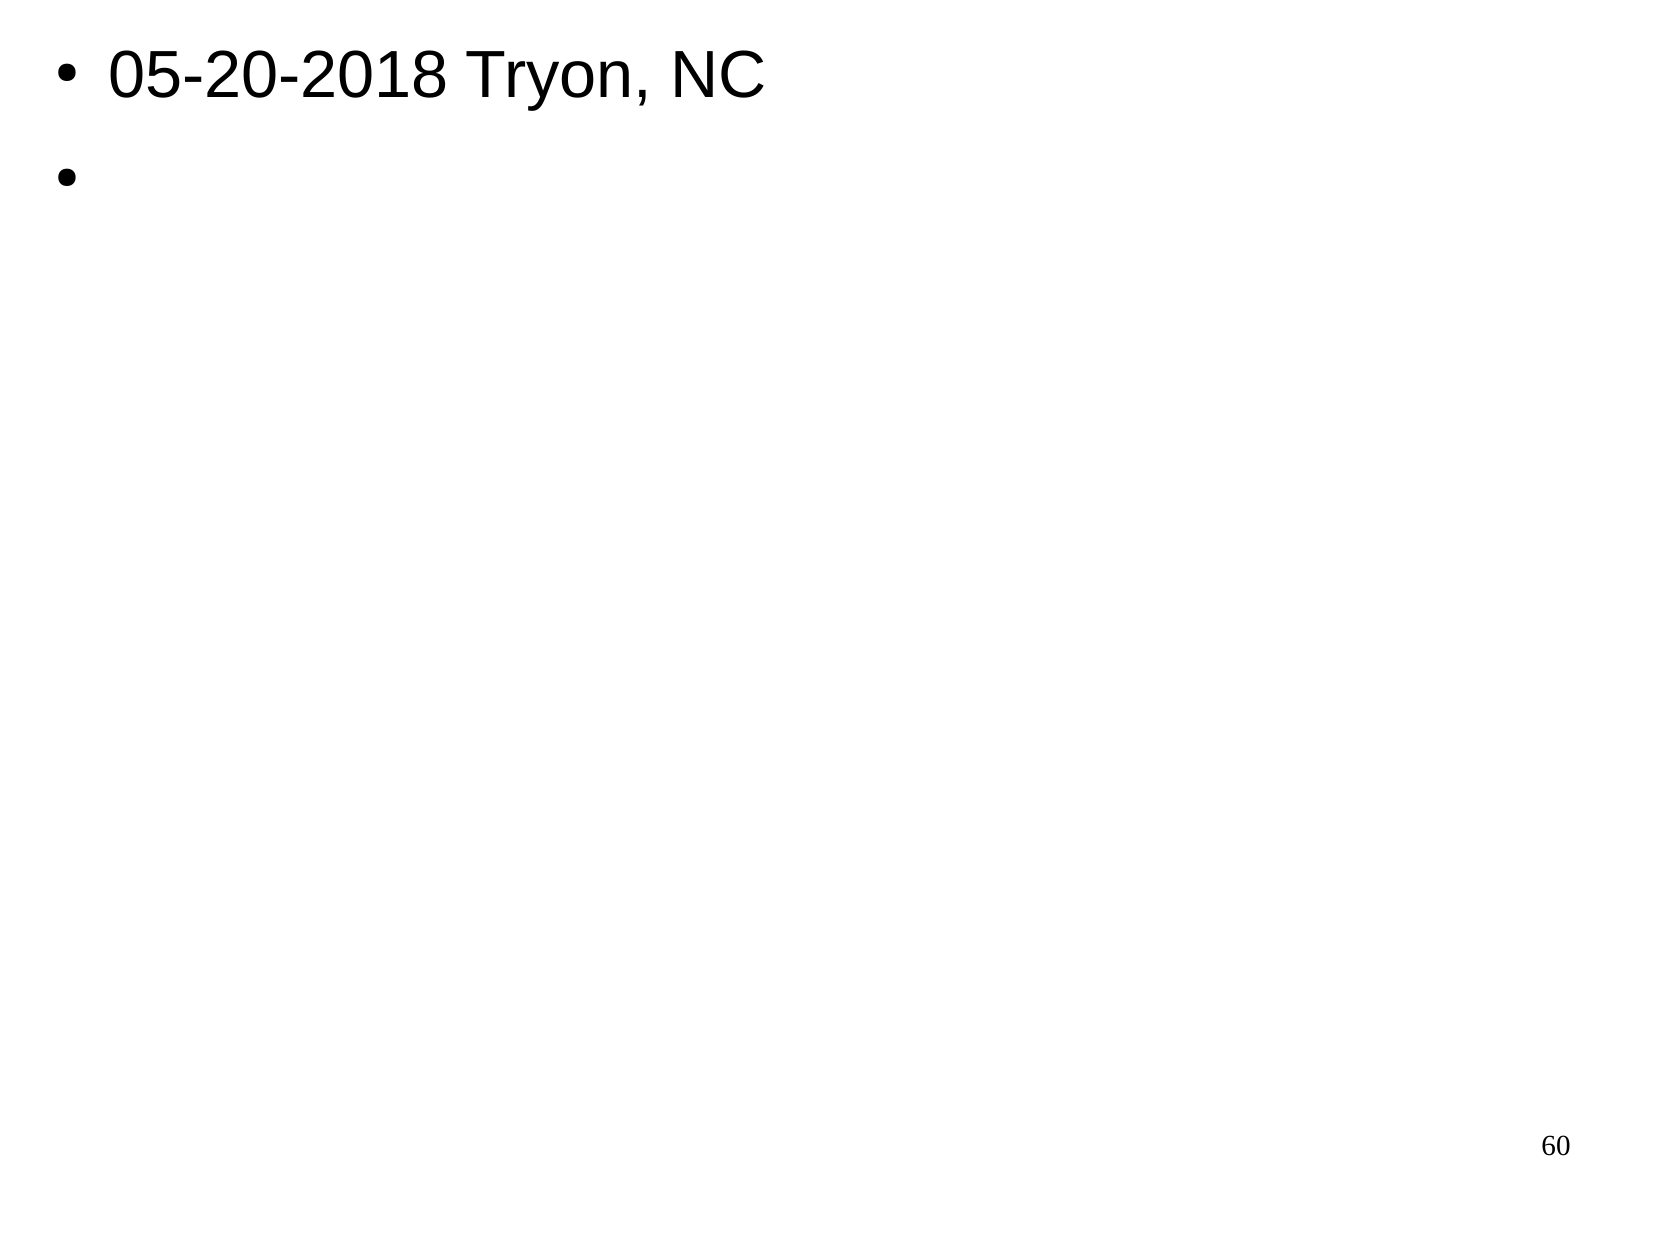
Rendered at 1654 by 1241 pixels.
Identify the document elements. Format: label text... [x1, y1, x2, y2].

list 05-20-2018 Tryon, NC [37, 37, 1613, 1238]
